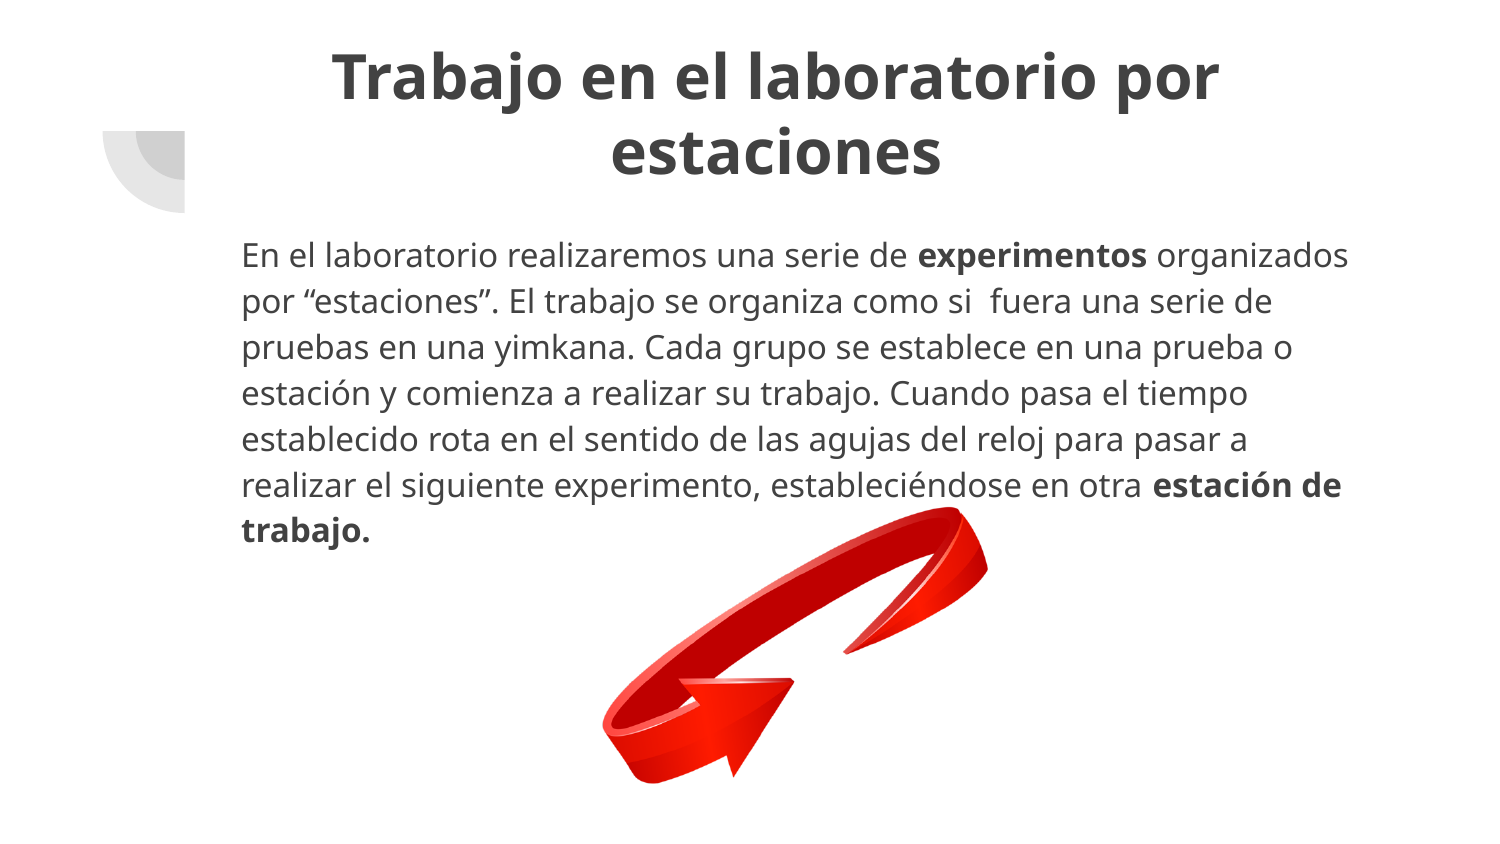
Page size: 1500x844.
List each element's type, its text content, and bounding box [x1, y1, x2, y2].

title Trabajo en el laboratorio por estaciones [200, 22, 1354, 187]
picture [597, 503, 993, 787]
list En el laboratorio realizaremos una serie de experimentos organizados por “estaciones”. El trabajo se organiza como si fuera una serie de pruebas en una yimkana. Cada grupo se establece en una prueba o estación y comienza a realizar su trabajo. Cuando pasa el tiempo establecido rota en el sentido de las agujas del reloj para pasar a realizar el siguiente experimento, estableciéndose en otra estación de trabajo. [225, 213, 1380, 631]
